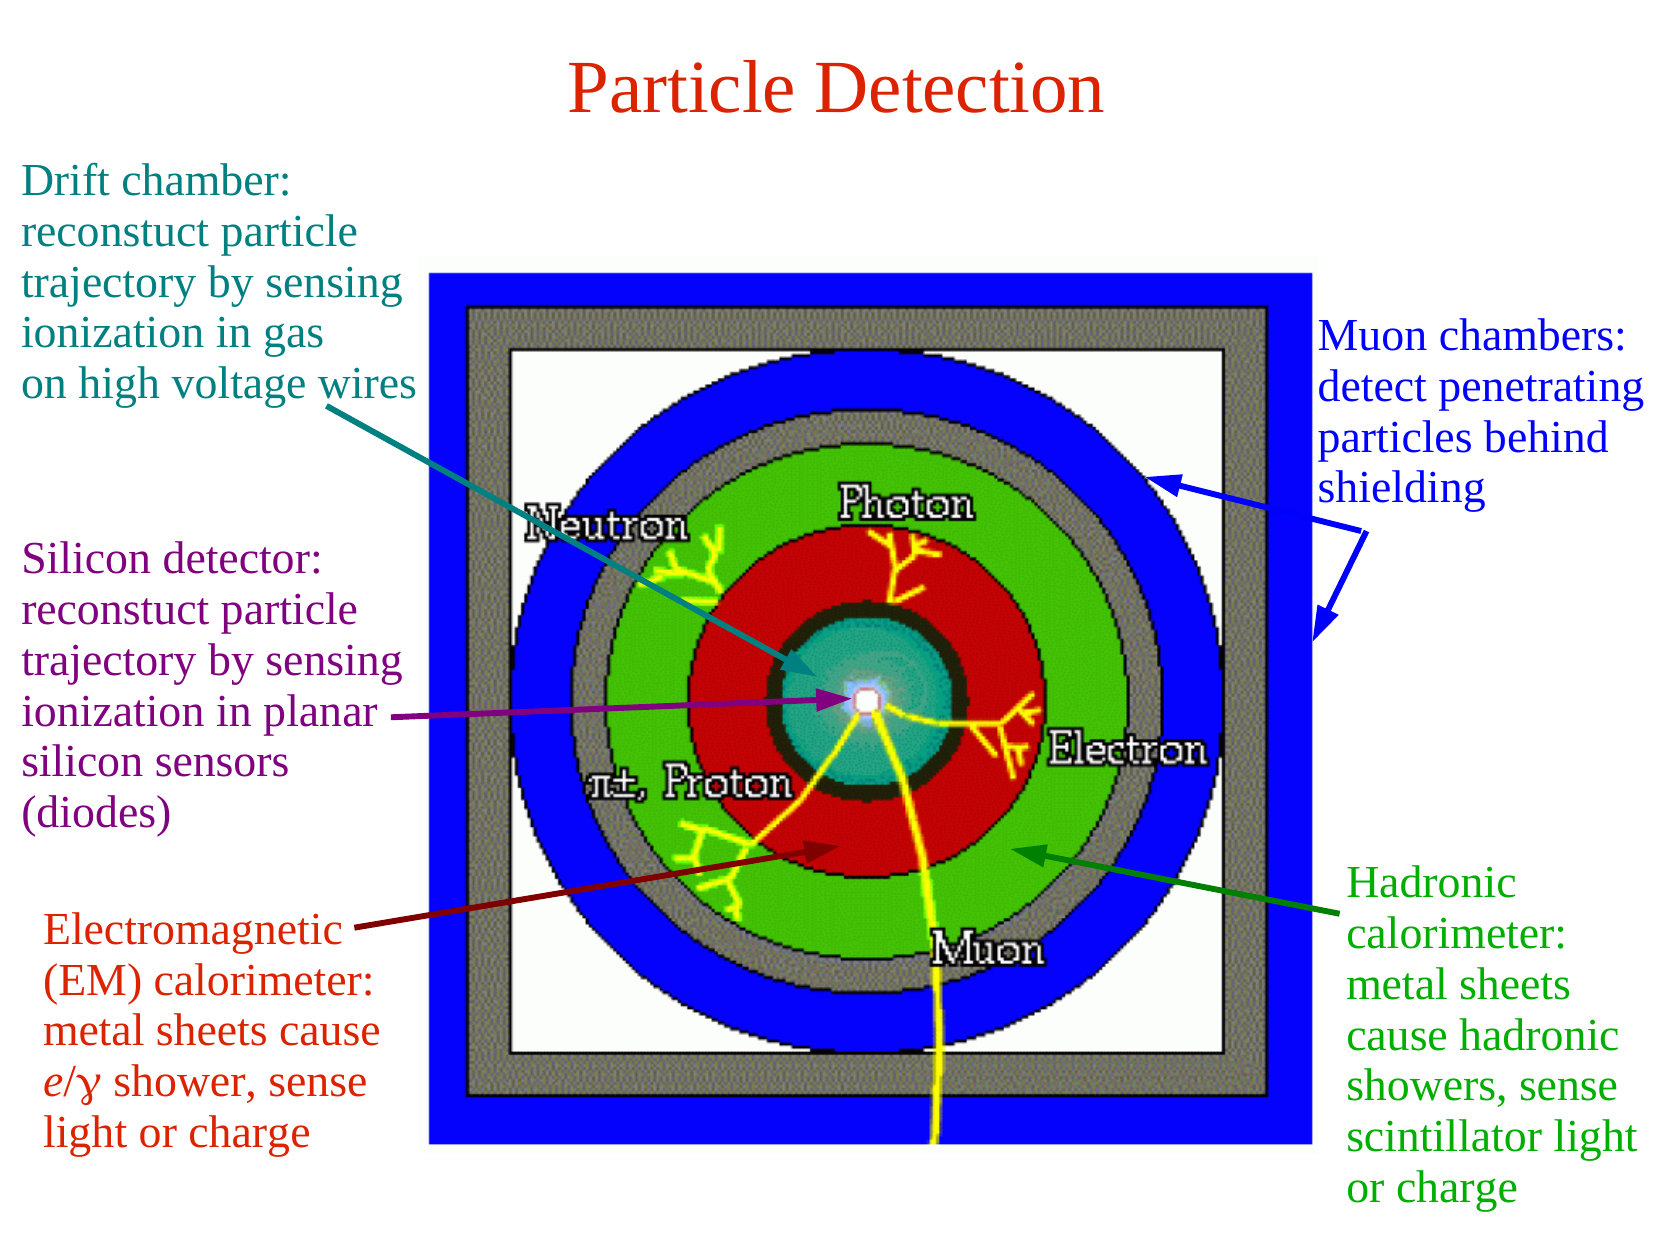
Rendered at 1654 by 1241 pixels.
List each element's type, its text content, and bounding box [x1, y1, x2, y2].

text_box Hadronic calorimeter: metal sheets cause hadronic showers, sense scintillator light or charge [1346, 857, 1639, 1213]
picture [418, 256, 1319, 1154]
text_box Drift chamber: reconstuct particle trajectory by sensing ionization in gas on high voltage wires [21, 155, 428, 433]
text_box Electromagnetic (EM) calorimeter: metal sheets cause e/γ shower, sense light or charge [43, 903, 383, 1241]
text_box Muon chambers: detect penetrating particles behind shielding [1317, 309, 1646, 533]
text_box Silicon detector: reconstuct particle trajectory by sensing ionization in planar silicon sensors (diodes) [21, 533, 404, 838]
title Particle Detection [121, 0, 1534, 176]
